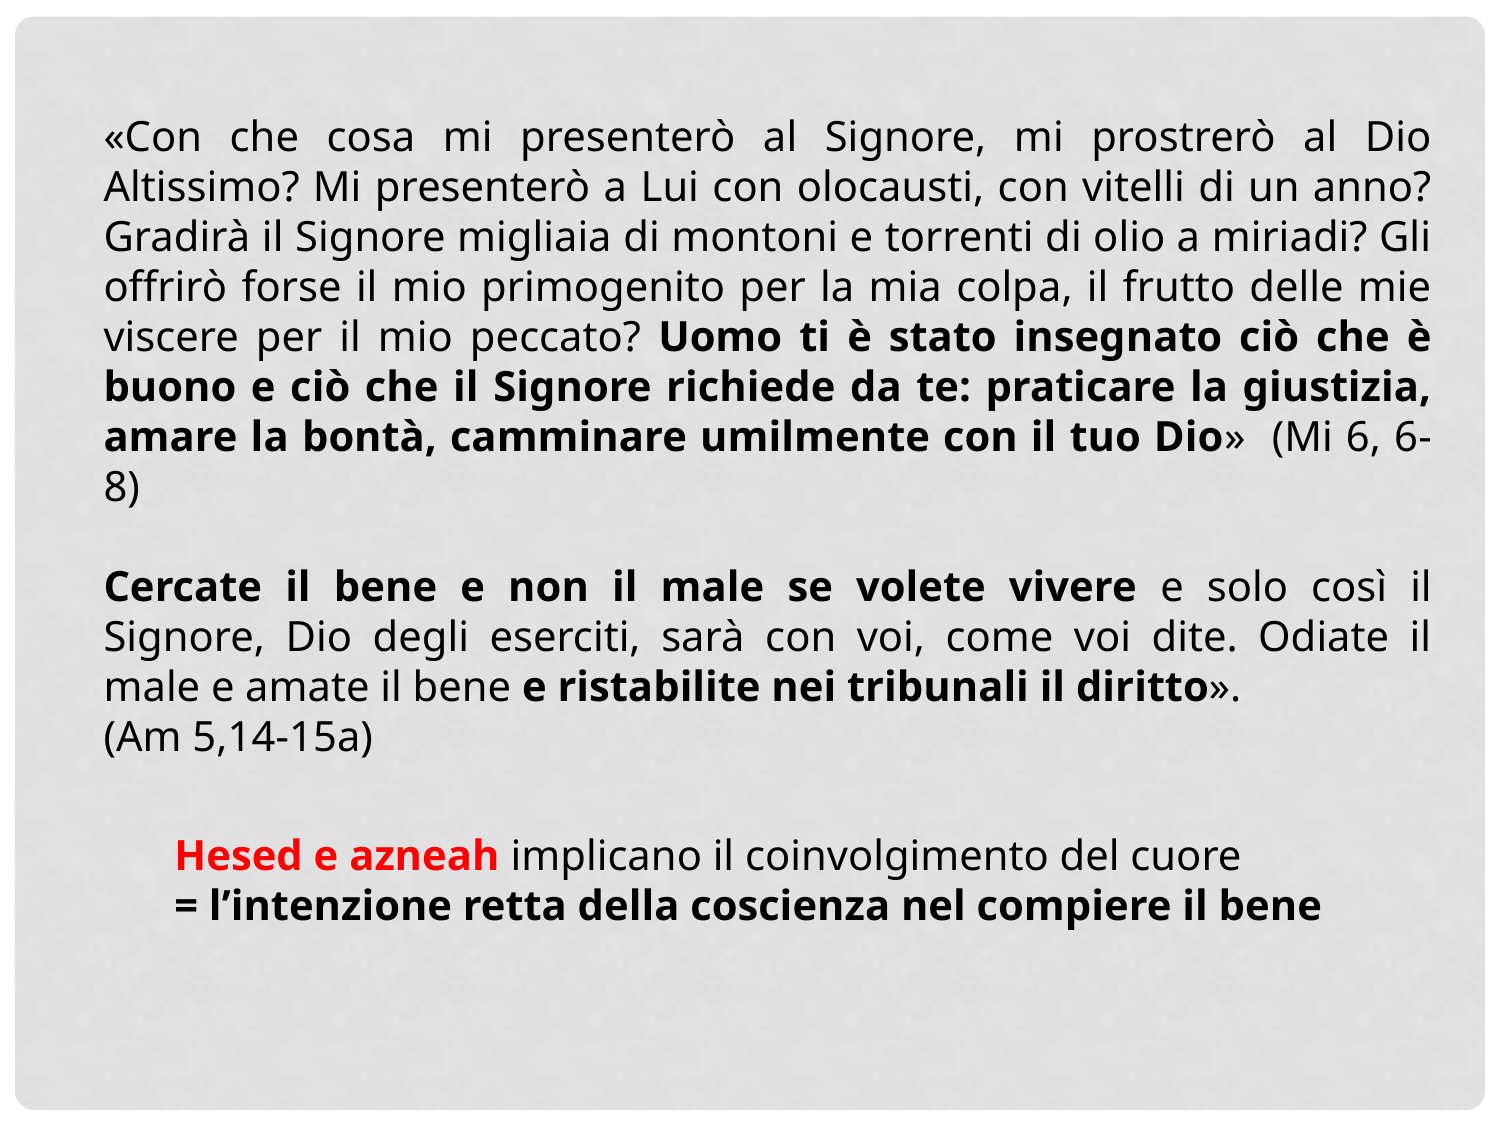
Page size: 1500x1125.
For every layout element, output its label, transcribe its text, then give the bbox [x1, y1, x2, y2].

text_box Hesed e azneah implicano il coinvolgimento del cuore = l’intenzione retta della coscienza nel compiere il bene [159, 820, 1388, 938]
text_box «Con che cosa mi presenterò al Signore, mi prostrerò al Dio Altissimo? Mi presenterò a Lui con olocausti, con vitelli di un anno? Gradirà il Signore migliaia di montoni e torrenti di olio a miriadi? Gli offrirò forse il mio primogenito per la mia colpa, il frutto delle mie viscere per il mio peccato? Uomo ti è stato insegnato ciò che è buono e ciò che il Signore richiede da te: praticare la giustizia, amare la bontà, camminare umilmente con il tuo Dio» (Mi 6, 6-8) Cercate il bene e non il male se volete vivere e solo così il Signore, Dio degli eserciti, sarà con voi, come voi dite. Odiate il male e amate il bene e ristabilite nei tribunali il diritto». (Am 5,14-15a) [88, 101, 1447, 774]
